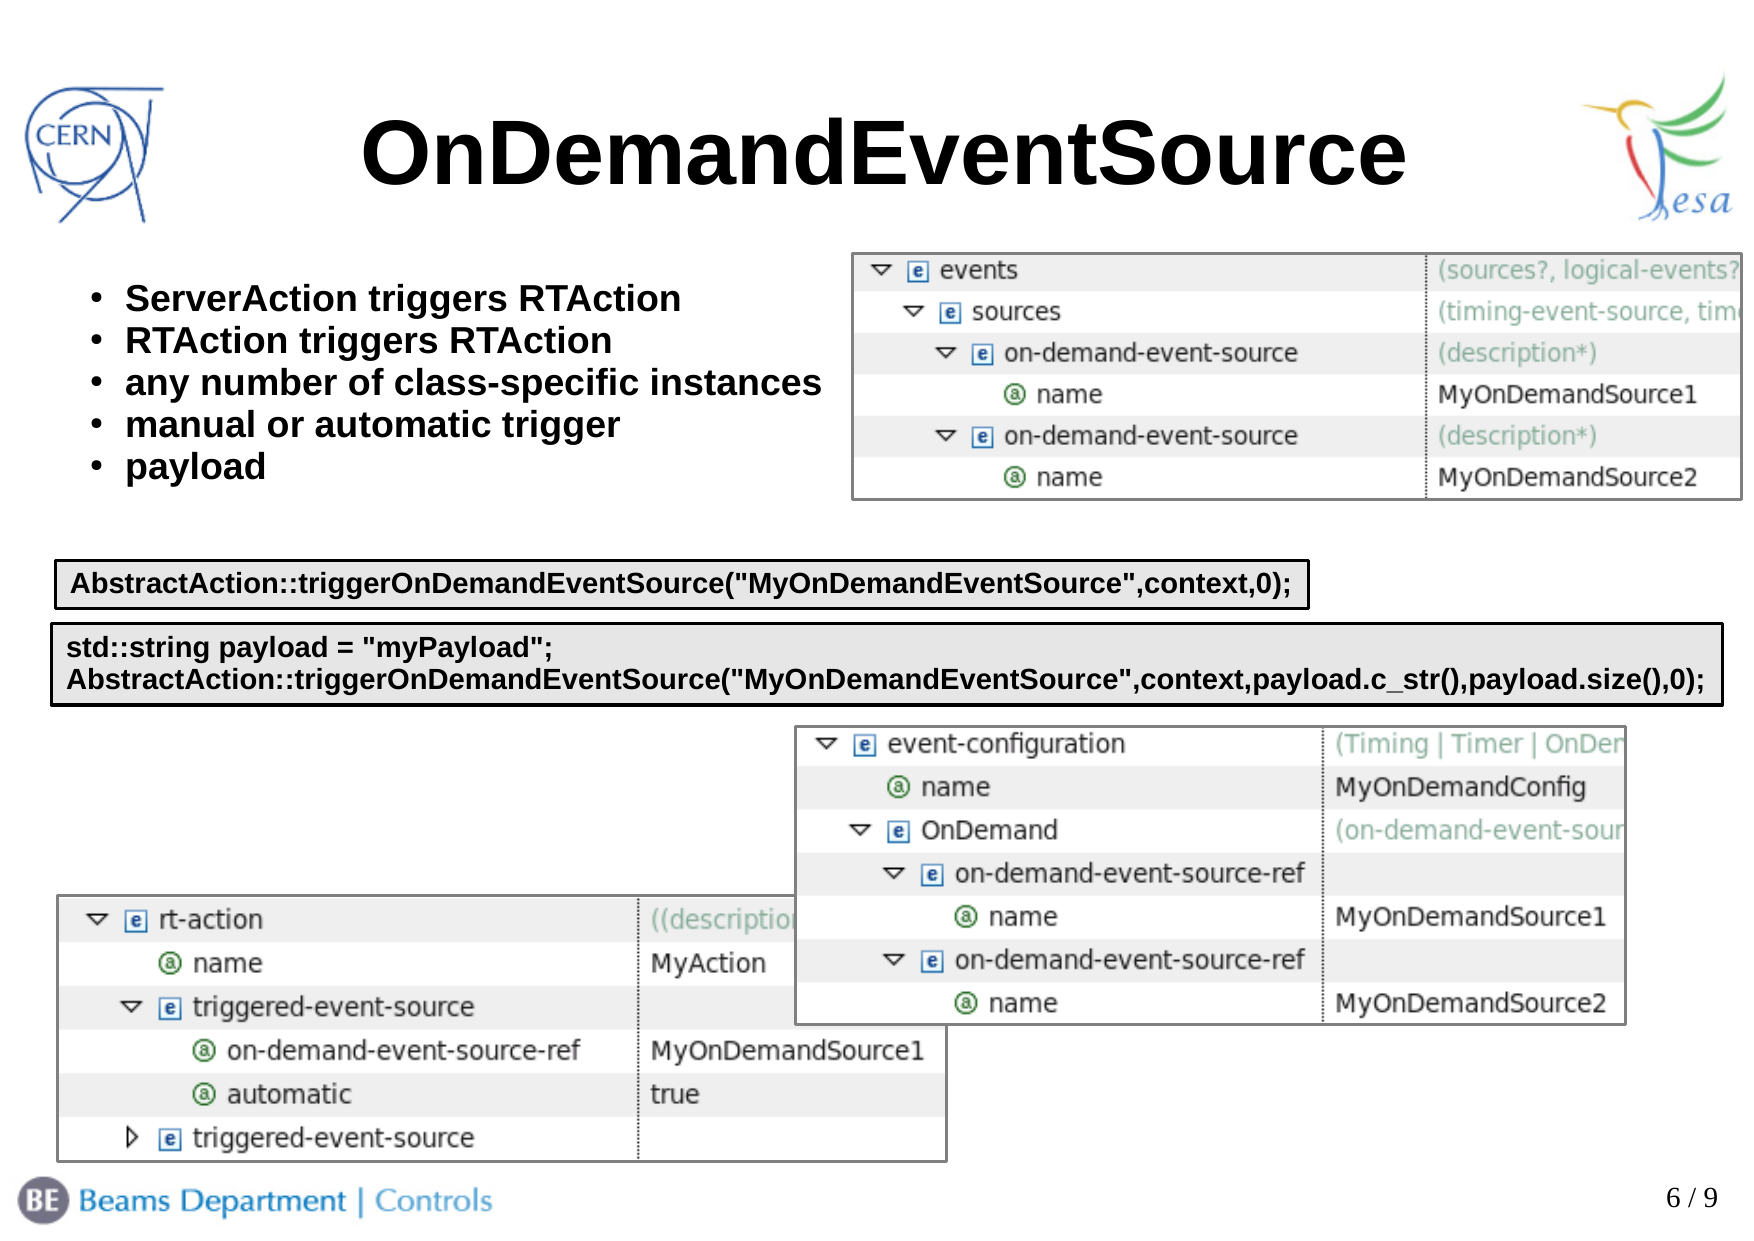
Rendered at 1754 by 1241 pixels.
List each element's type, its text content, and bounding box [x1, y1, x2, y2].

picture [796, 727, 1624, 1024]
picture [59, 897, 946, 1161]
picture [22, 85, 166, 225]
picture [854, 255, 1741, 499]
text_box ServerAction triggers RTAction RTAction triggers RTAction any number of class-specific instances manual or automatic trigger payload [75, 270, 838, 501]
text_box AbstractAction::triggerOnDemandEventSource("MyOnDemandEventSource",context,0); [55, 560, 1305, 609]
picture [1590, 64, 1736, 222]
title OnDemandEventSource [180, 56, 1590, 250]
picture [0, 1160, 522, 1241]
text_box std::string payload = "myPayload"; AbstractAction::triggerOnDemandEventSource("MyOnDemandEventSource",context,payload.c_str(),payload.size(),0); [51, 623, 1718, 706]
